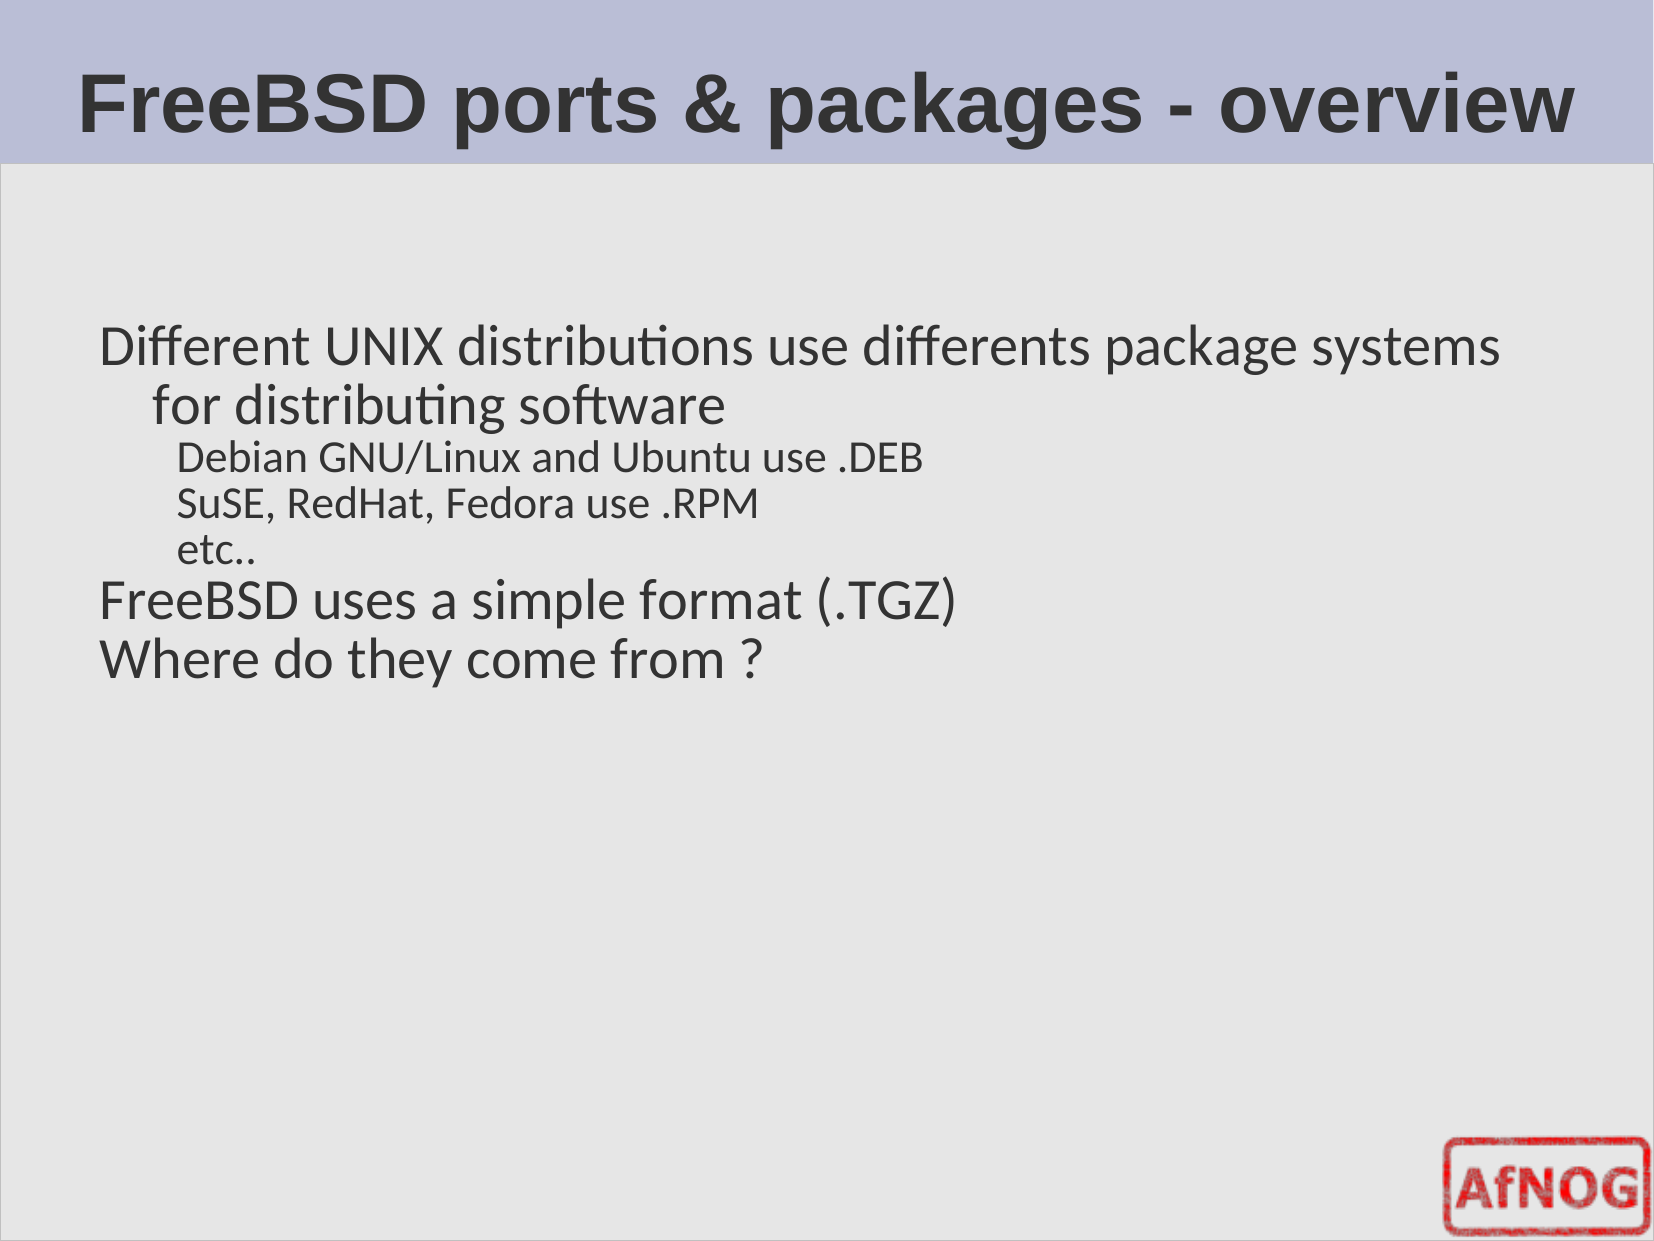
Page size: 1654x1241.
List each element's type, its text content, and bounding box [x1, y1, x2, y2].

title FreeBSD ports & packages - overview [0, 0, 1654, 208]
picture [1441, 1134, 1654, 1241]
list Different UNIX distributions use differents package systems for distributing software Debian GNU/Linux and Ubuntu use .DEB SuSE, RedHat, Fedora use .RPM etc.. FreeBSD uses a simple format (.TGZ) Where do they come from ? [82, 322, 1561, 1132]
